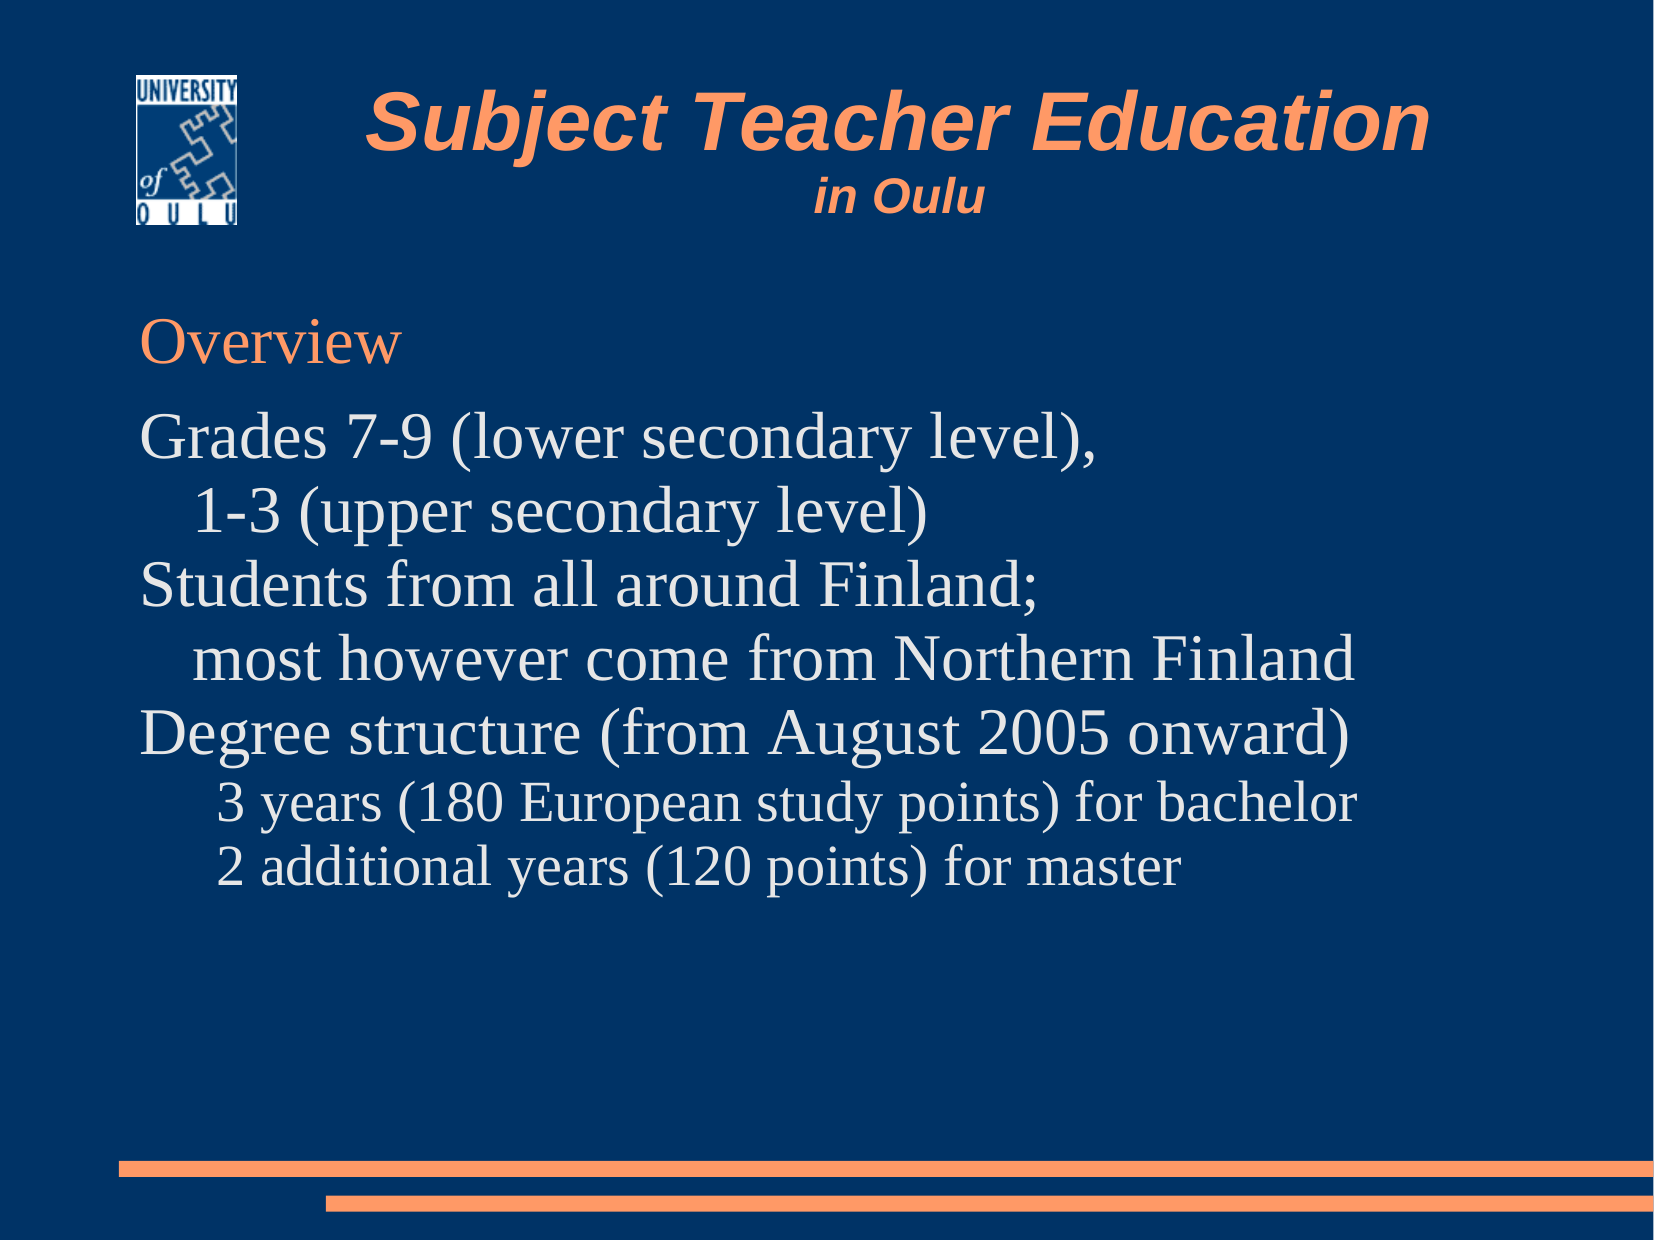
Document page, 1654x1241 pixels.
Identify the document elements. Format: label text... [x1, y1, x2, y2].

picture [136, 75, 237, 225]
list Overview [121, 304, 1562, 390]
title Subject Teacher Education in Oulu [265, 46, 1534, 254]
list Grades 7-9 (lower secondary level), 1-3 (upper secondary level) Students from all around Finland; most however come from Northern Finland Degree structure (from August 2005 onward) 3 years (180 European study points) for bachelor 2 additional years (120 points) for master [121, 398, 1561, 1105]
